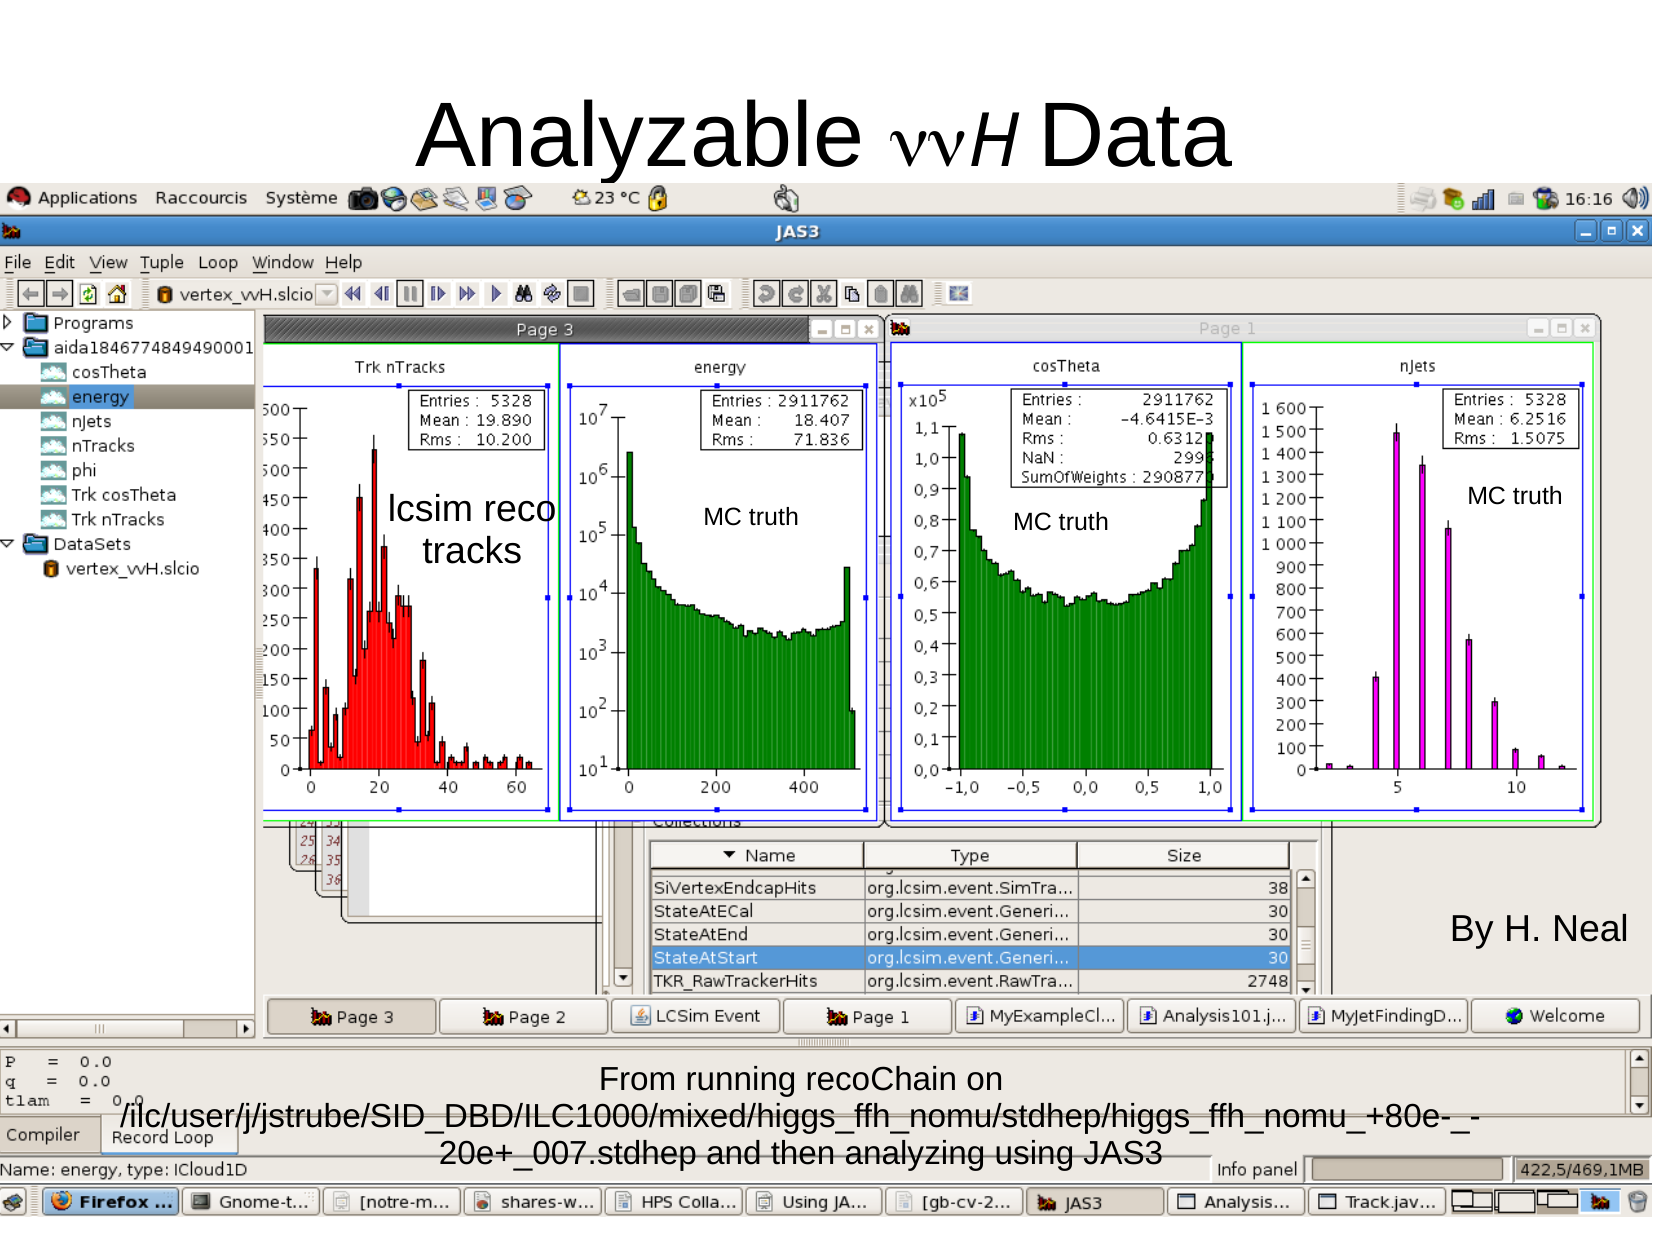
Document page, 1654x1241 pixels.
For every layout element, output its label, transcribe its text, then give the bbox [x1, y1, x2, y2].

text_box By H. Neal [1435, 899, 1644, 957]
text_box MC truth [1452, 474, 1579, 518]
title Analyzable nnH Data [79, 39, 1568, 183]
text_box From running recoChain on /ilc/user/j/jstrube/SID_DBD/ILC1000/mixed/higgs_ffh_nomu/stdhep/higgs_ffh_nomu_+80e-_-20e+_007.stdhep and then analyzing using JAS3 [21, 1053, 1582, 1179]
text_box MC truth [688, 494, 815, 538]
text_box lcsim reco tracks [373, 480, 572, 585]
text_box MC truth [998, 500, 1124, 544]
picture [0, 183, 1652, 1217]
